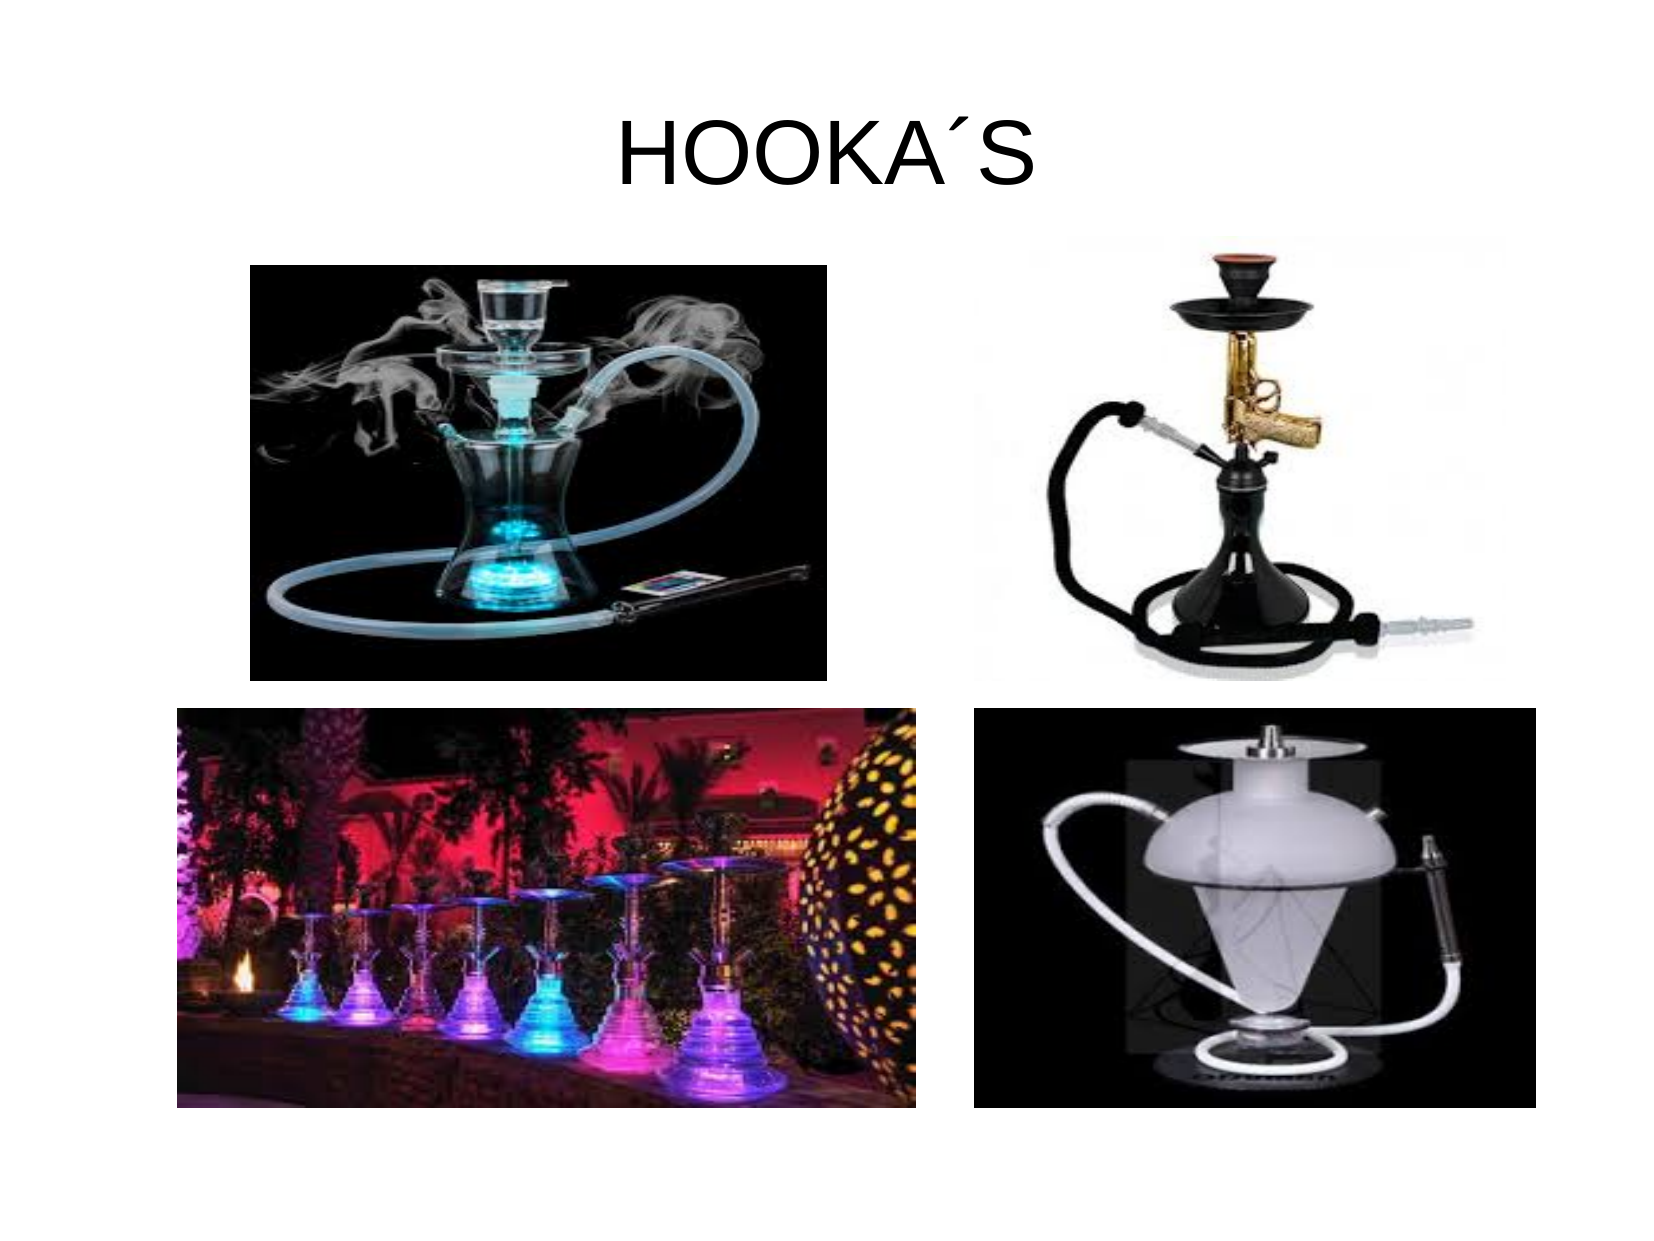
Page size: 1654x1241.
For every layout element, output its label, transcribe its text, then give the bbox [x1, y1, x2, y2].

title HOOKA´S [82, 49, 1571, 257]
picture [250, 265, 827, 681]
picture [177, 708, 916, 1109]
picture [974, 236, 1506, 681]
picture [974, 708, 1536, 1109]
